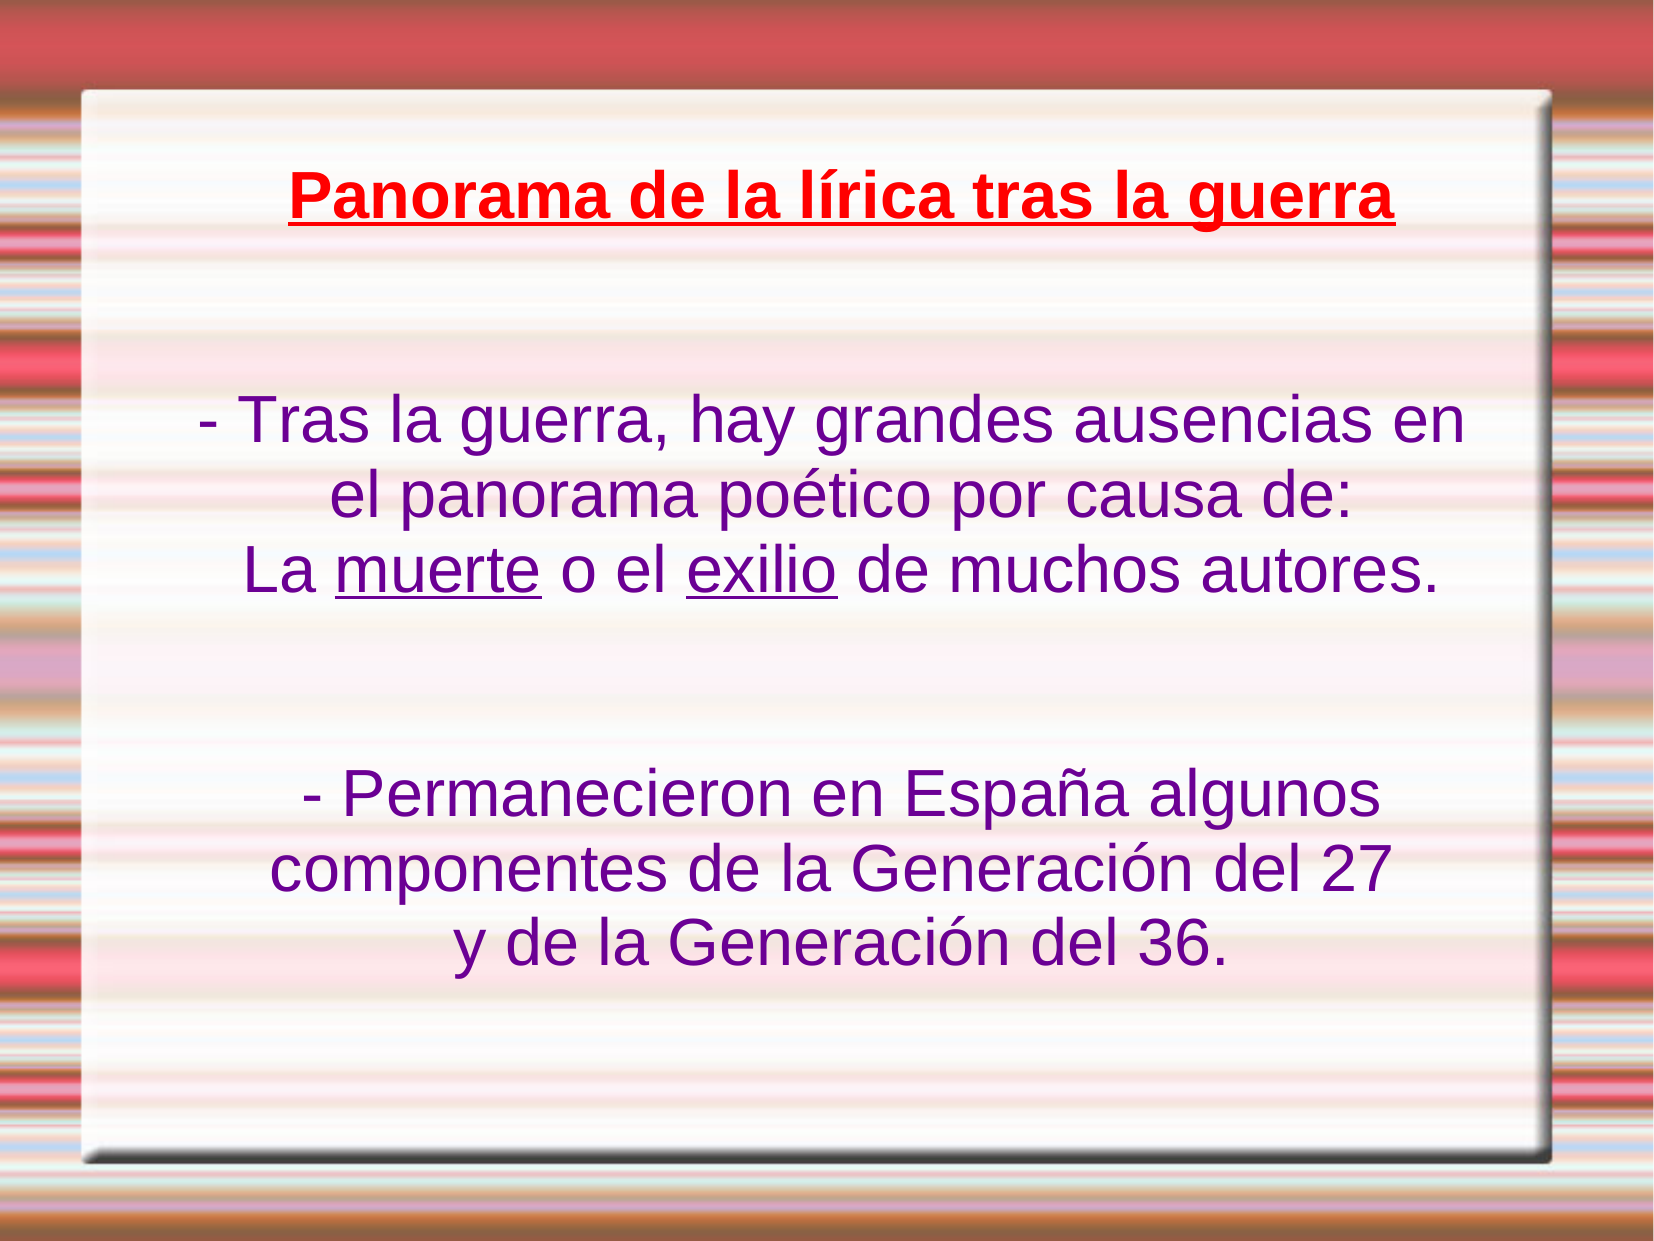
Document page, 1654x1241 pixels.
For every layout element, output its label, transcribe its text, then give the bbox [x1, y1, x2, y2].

title Panorama de la lírica tras la guerra - Tras la guerra, hay grandes ausencias en el panorama poético por causa de: La muerte o el exilio de muchos autores. - Permanecieron en España algunos componentes de la Generación del 27 y de la Generación del 36. [118, 82, 1531, 981]
picture [0, 0, 1654, 1241]
